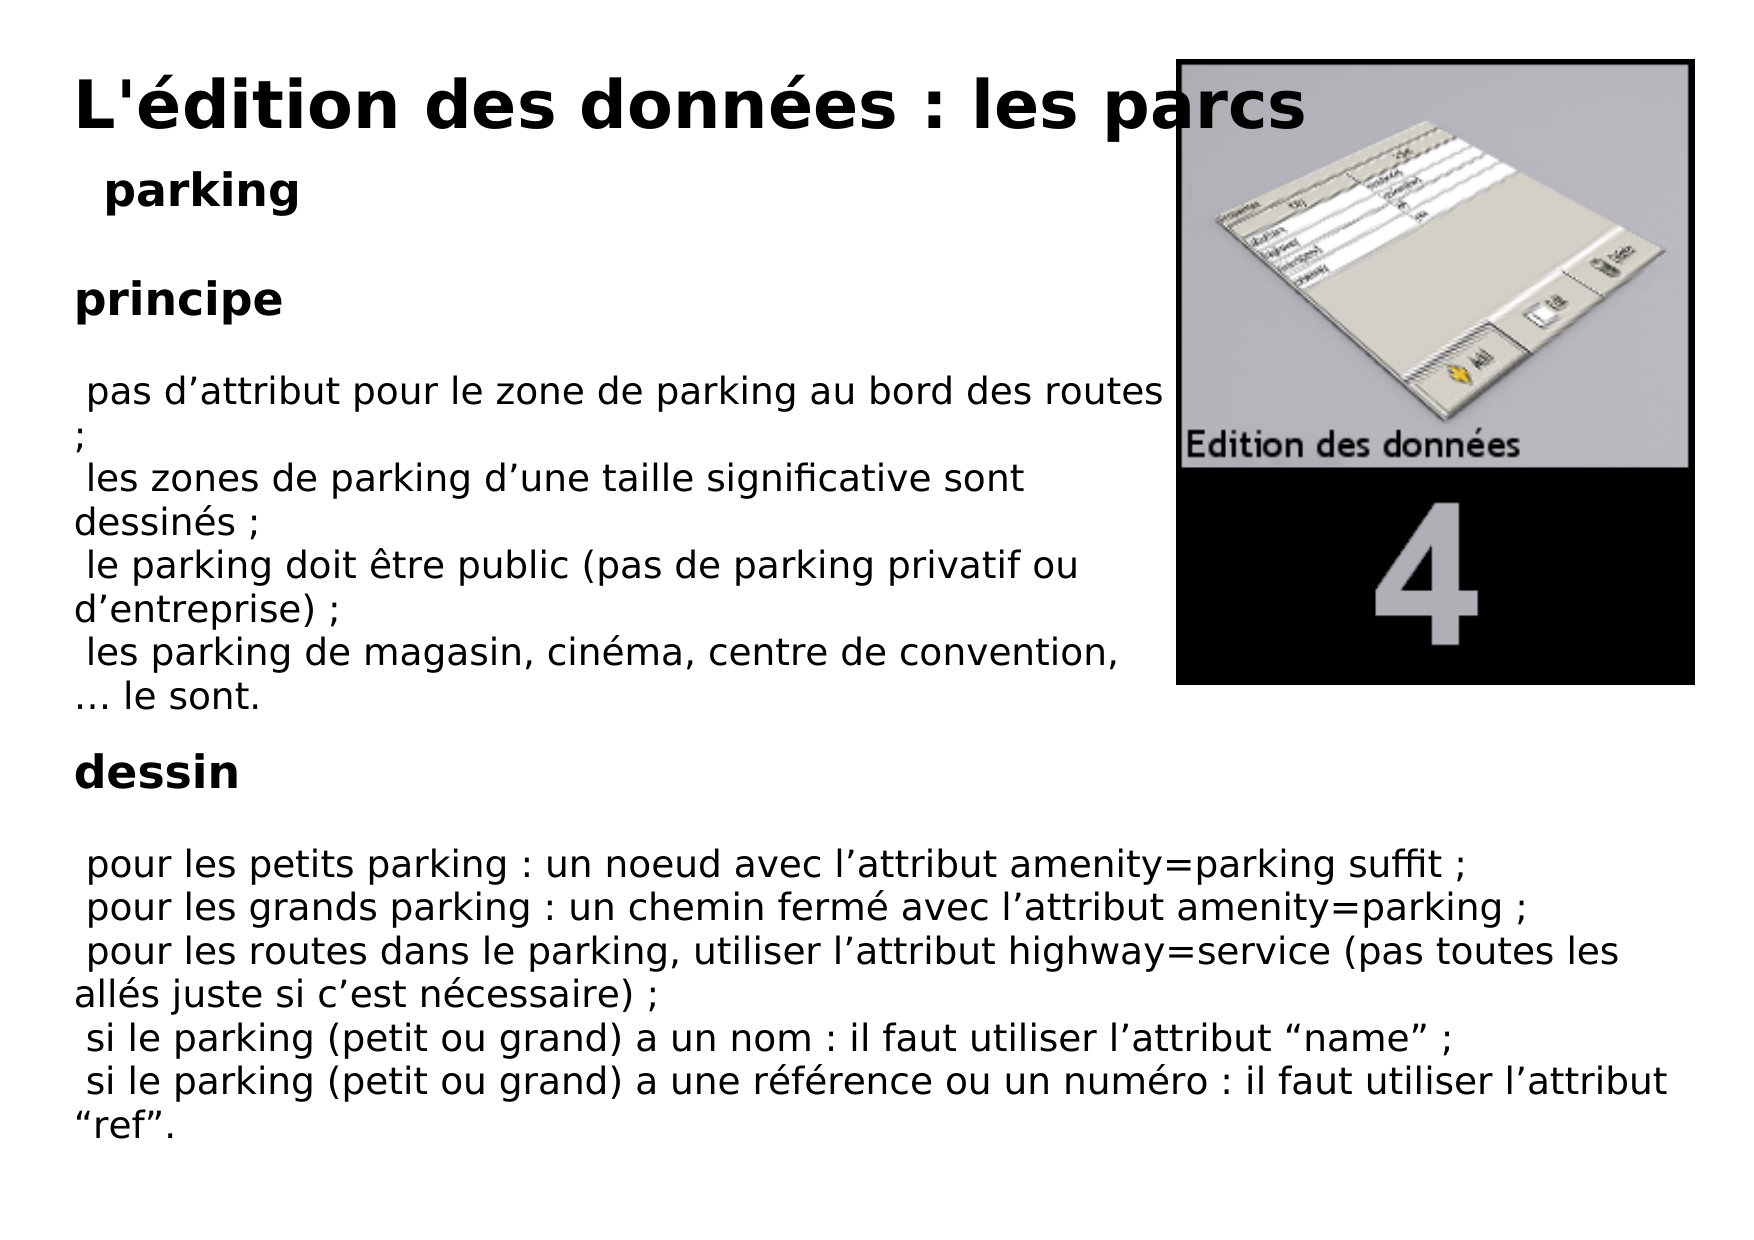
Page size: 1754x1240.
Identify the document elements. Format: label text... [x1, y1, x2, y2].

picture [1176, 59, 1695, 685]
text_box parking [88, 156, 650, 225]
text_box dessin pour les petits parking : un noeud avec l’attribut amenity=parking suffit ; pour les grands parking : un chemin fermé avec l’attribut amenity=parking ; pour les routes dans le parking, utiliser l’attribut highway=service (pas toutes les allés juste si c’est nécessaire) ; si le parking (petit ou grand) a un nom : il faut utiliser l’attribut “name” ; si le parking (petit ou grand) a une référence ou un numéro : il faut utiliser l’attribut “ref”. [59, 738, 1695, 1198]
text_box L'édition des données : les parcs [59, 59, 1684, 152]
text_box principe pas d’attribut pour le zone de parking au bord des routes ; les zones de parking d’une taille significative sont dessinés ; le parking doit être public (pas de parking privatif ou d’entreprise) ; les parking de magasin, cinéma, centre de convention, … le sont. [59, 265, 1182, 738]
